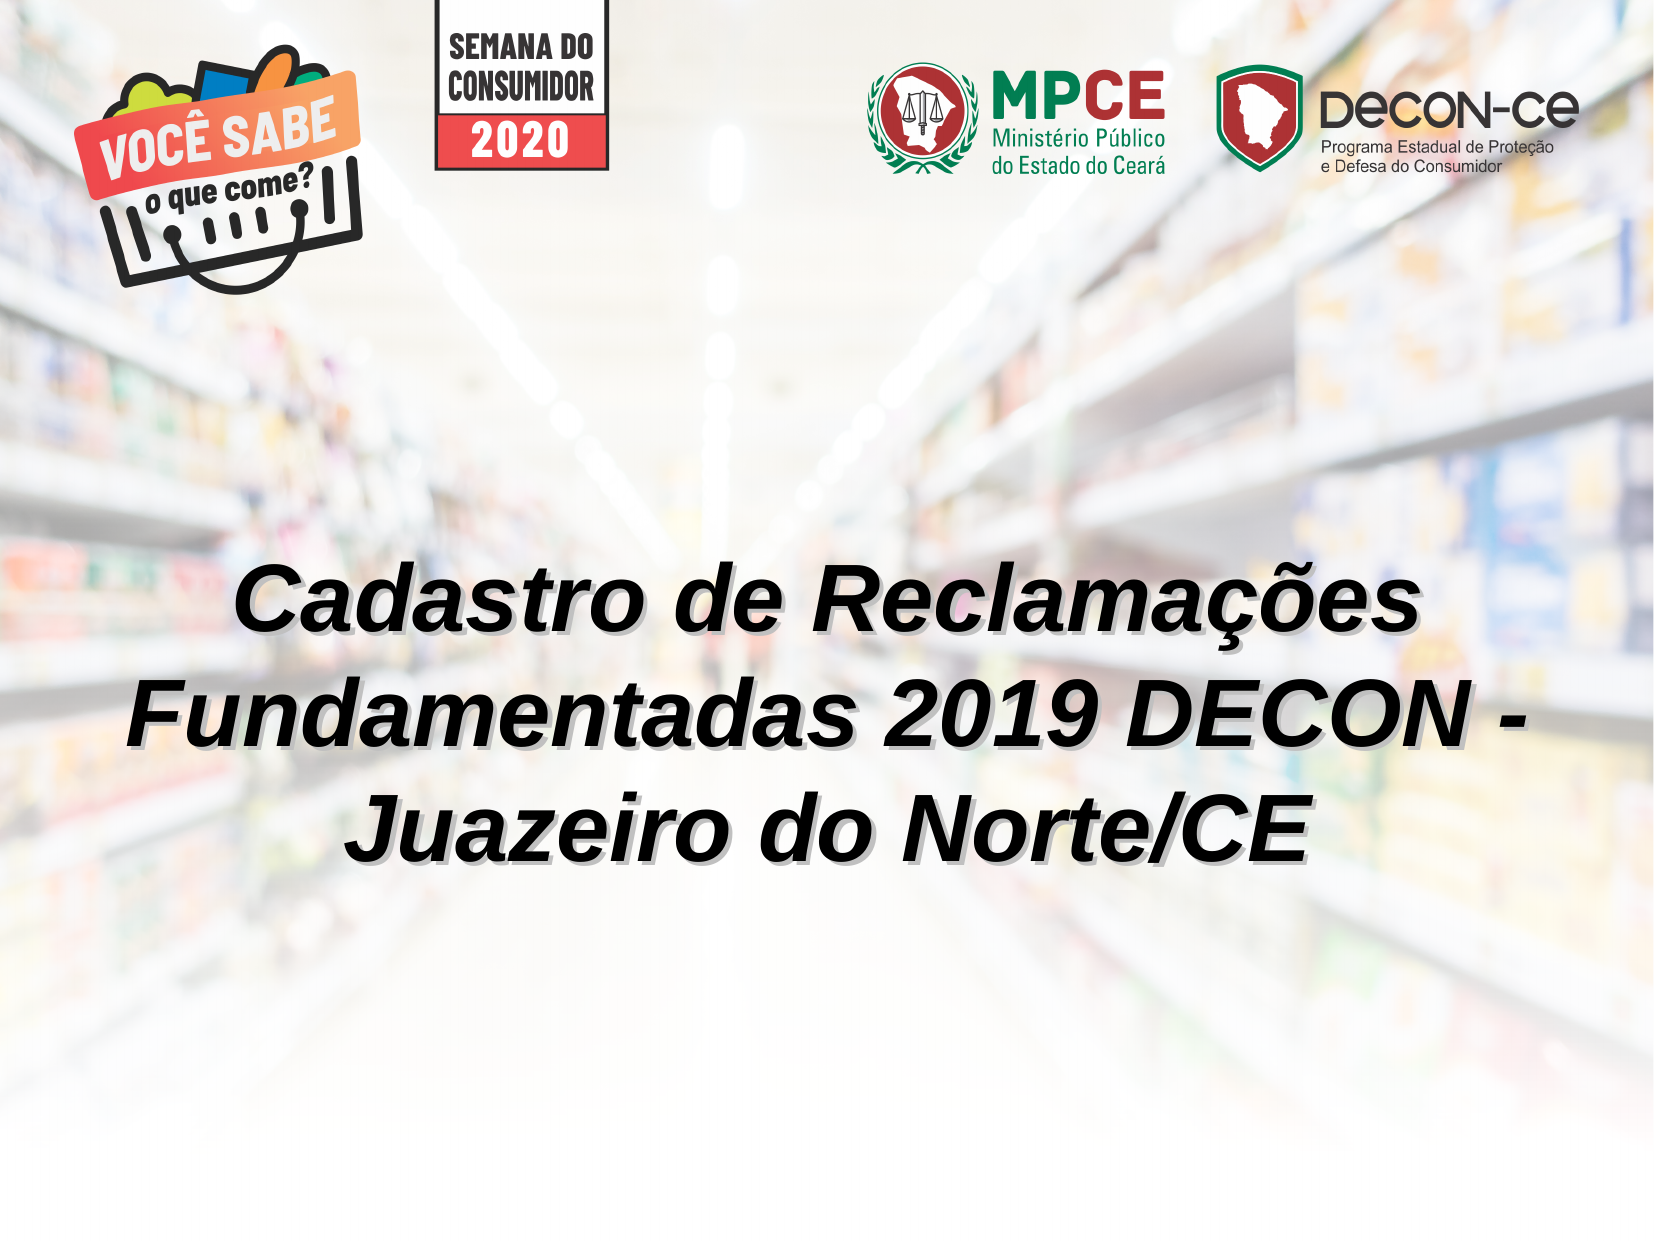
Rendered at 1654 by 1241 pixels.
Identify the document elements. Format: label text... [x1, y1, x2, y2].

text_box Cadastro de Reclamações Fundamentadas 2019 DECON - Juazeiro do Norte/CE [25, 535, 1631, 774]
